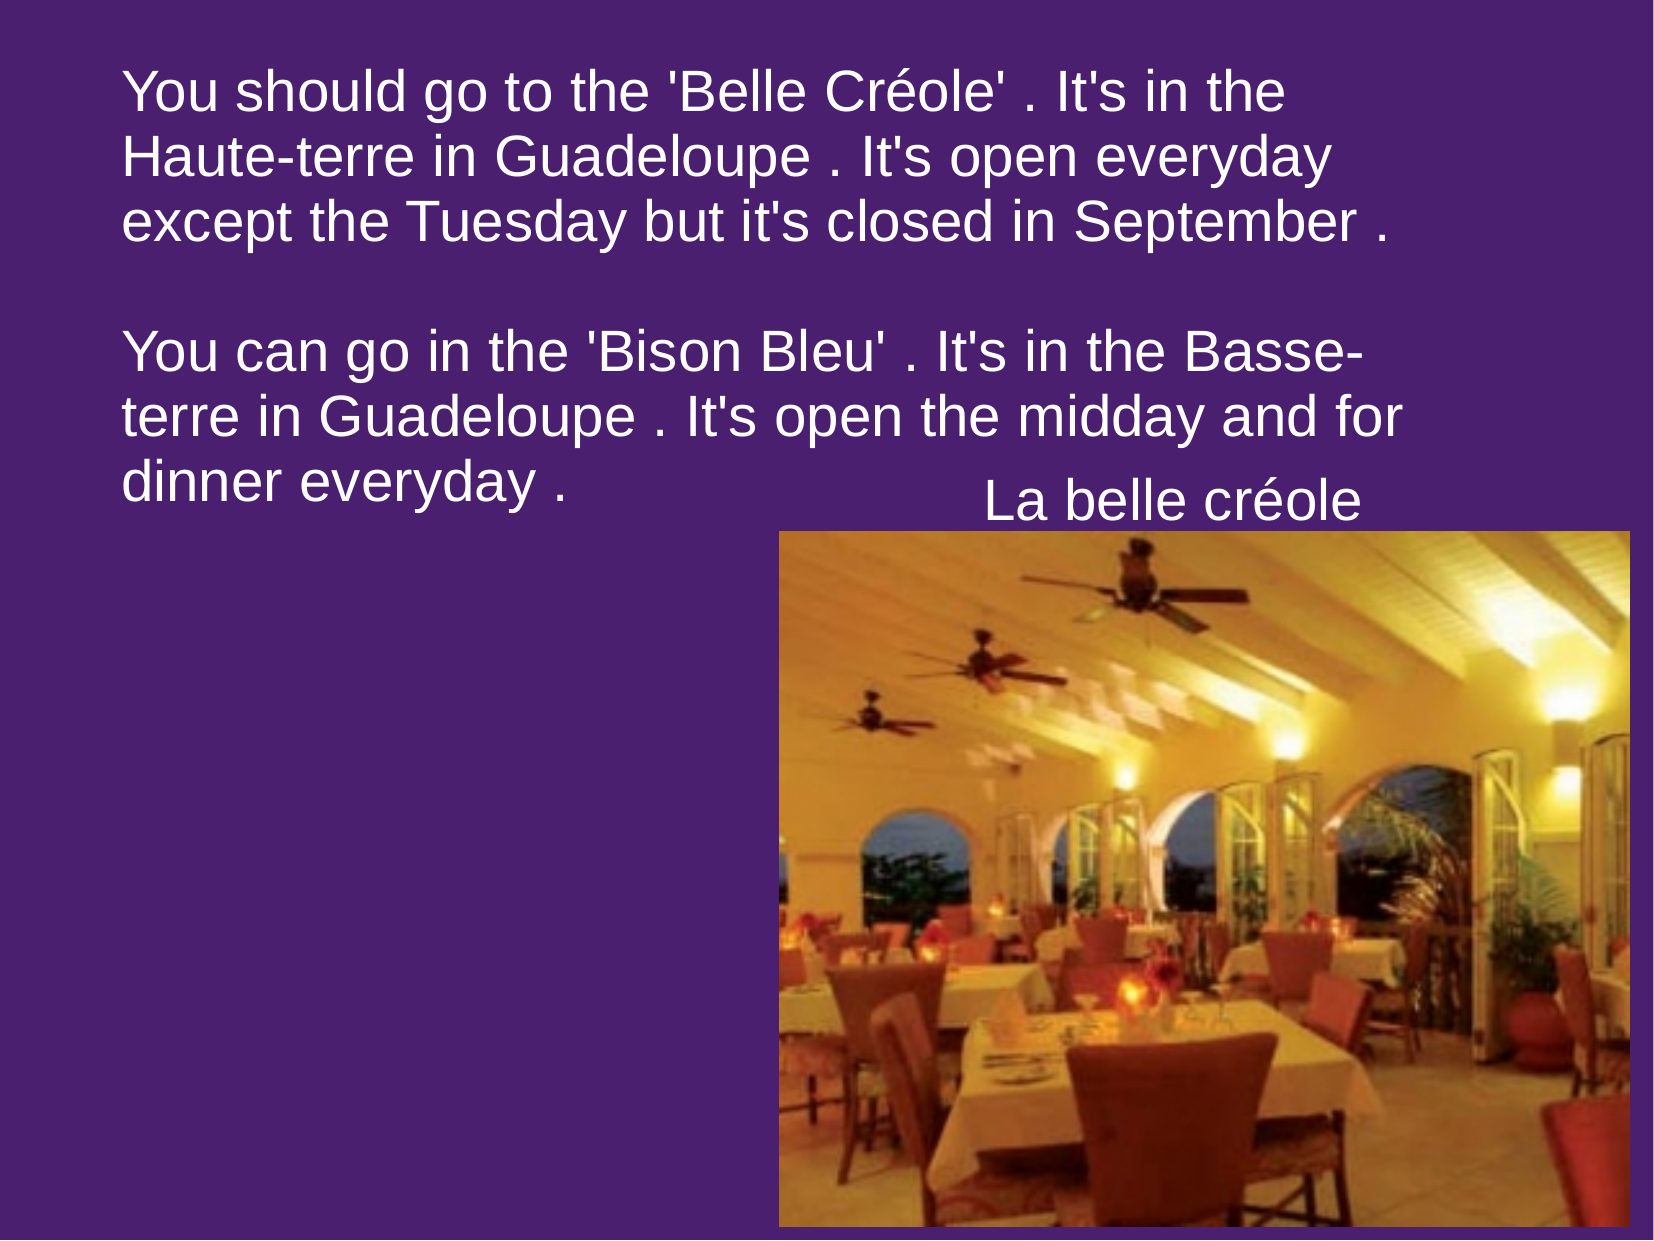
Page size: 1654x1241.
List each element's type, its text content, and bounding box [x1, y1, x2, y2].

text_box You should go to the 'Belle Créole' . It's in the Haute-terre in Guadeloupe . It's open everyday except the Tuesday but it's closed in September . You can go in the 'Bison Bleu' . It's in the Basse-terre in Guadeloupe . It's open the midday and for dinner everyday . [106, 51, 1477, 615]
picture [779, 531, 1630, 1227]
text_box La belle créole [968, 460, 1583, 541]
